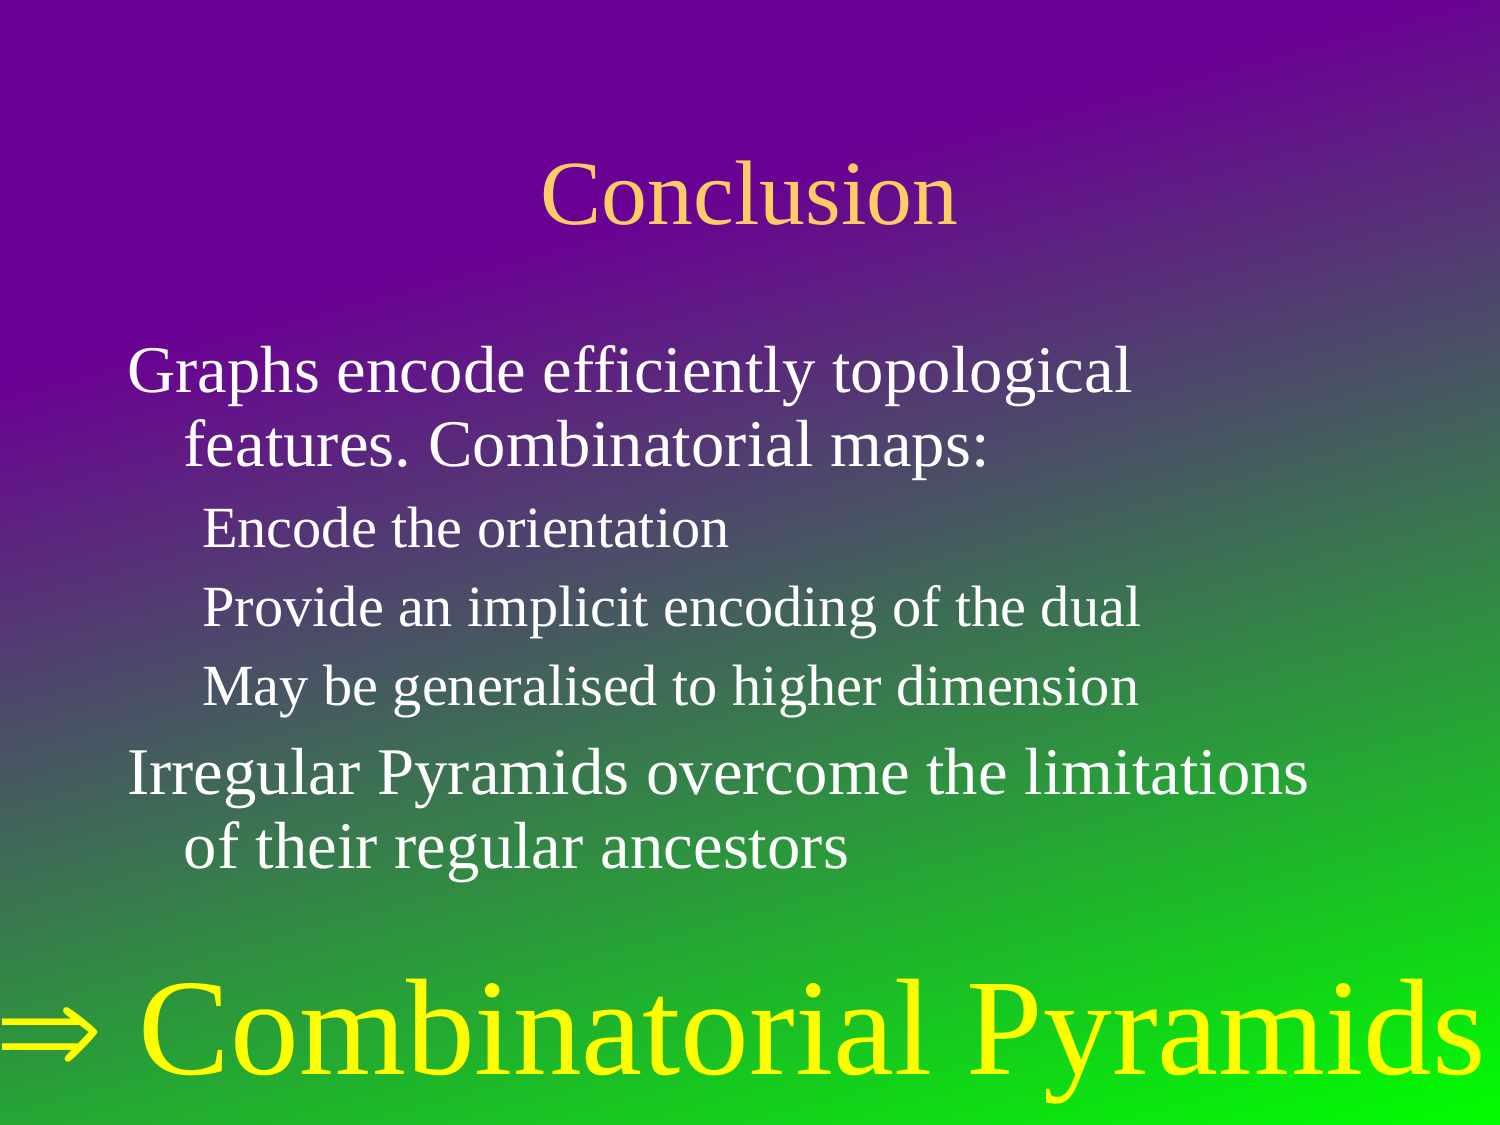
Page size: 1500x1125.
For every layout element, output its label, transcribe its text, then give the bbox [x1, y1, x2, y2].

text_box  Combinatorial Pyramids [0, 944, 1500, 1113]
title Conclusion [112, 99, 1388, 288]
list Graphs encode efficiently topological features. Combinatorial maps: Encode the orientation Provide an implicit encoding of the dual May be generalised to higher dimension Irregular Pyramids overcome the limitations of their regular ancestors [112, 324, 1388, 944]
